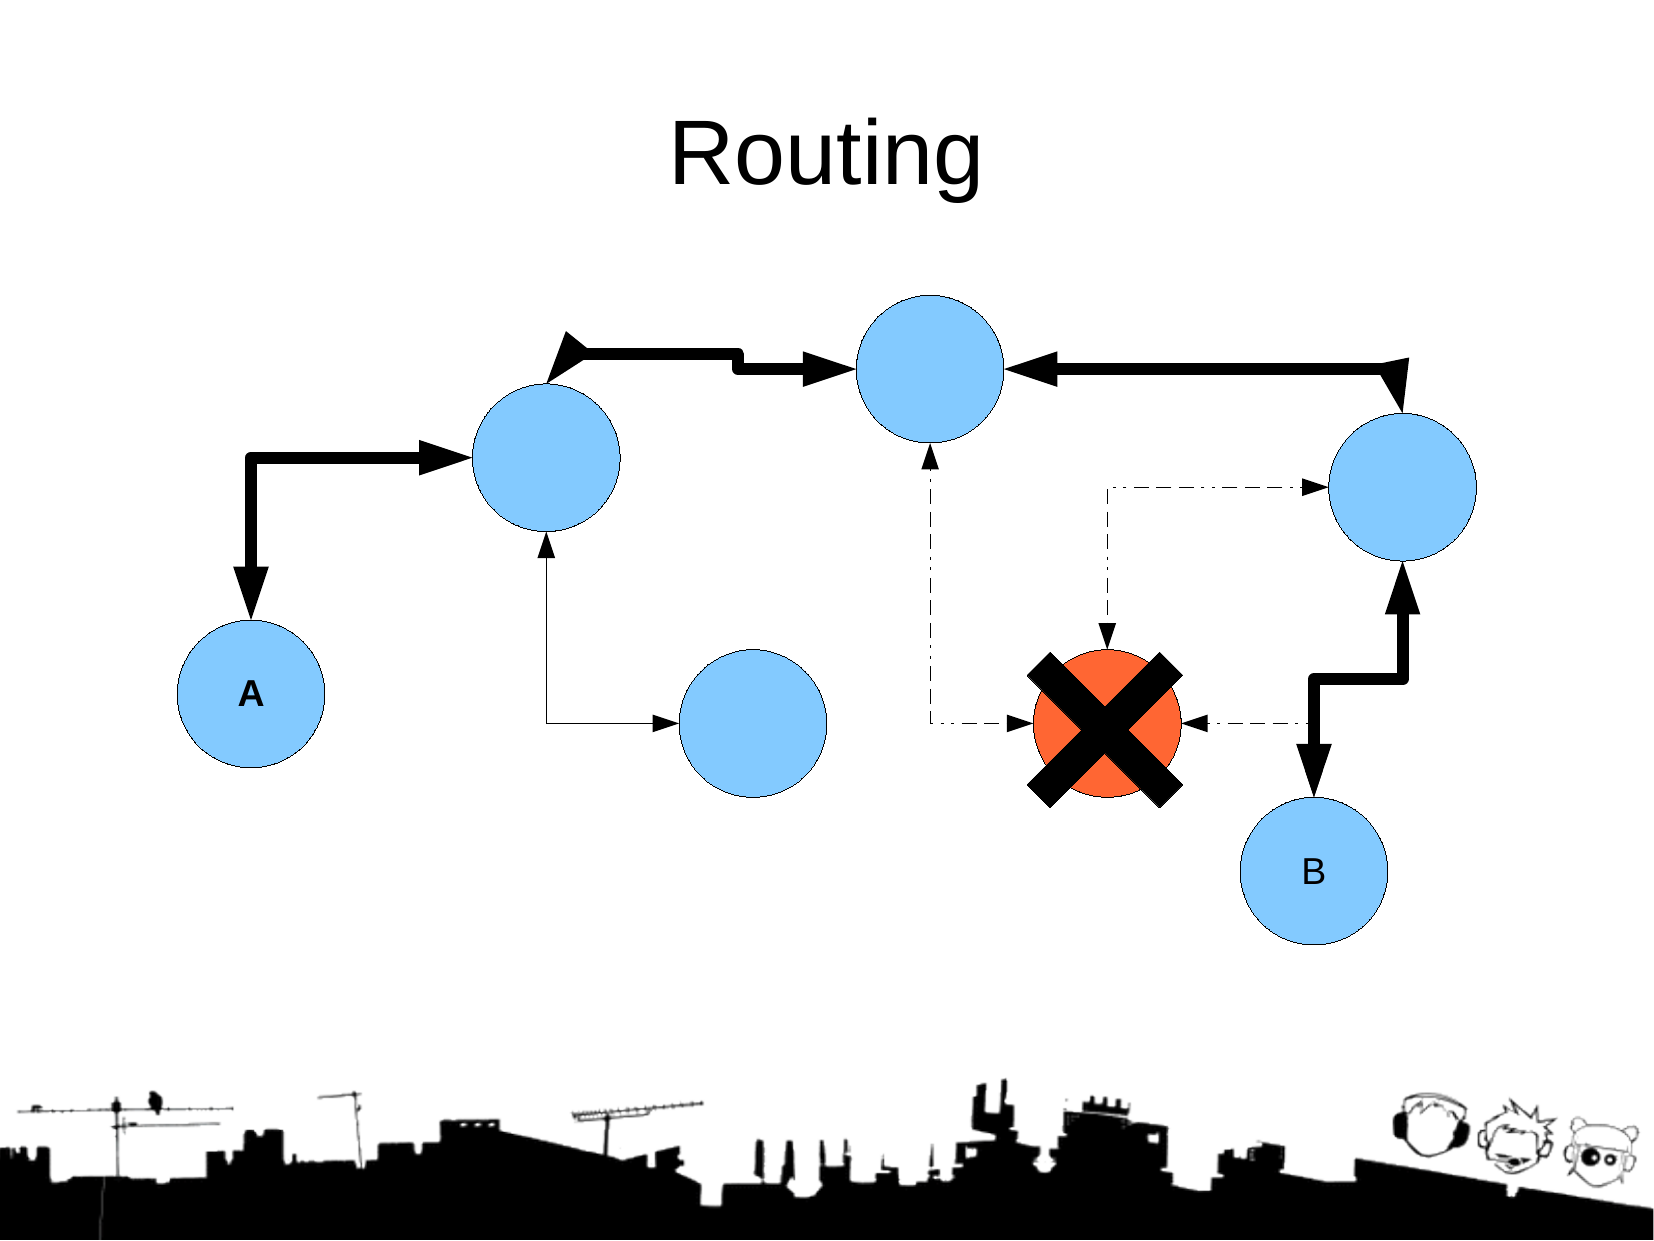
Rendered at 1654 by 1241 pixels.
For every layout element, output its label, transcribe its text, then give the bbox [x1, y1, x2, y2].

text_box [472, 383, 621, 532]
text_box [1027, 649, 1183, 808]
picture [0, 1077, 1654, 1240]
text_box [1328, 413, 1477, 562]
text_box [679, 649, 827, 798]
text_box A [177, 620, 325, 768]
text_box [856, 295, 1004, 443]
text_box B [1240, 797, 1388, 945]
title Routing [82, 56, 1571, 250]
